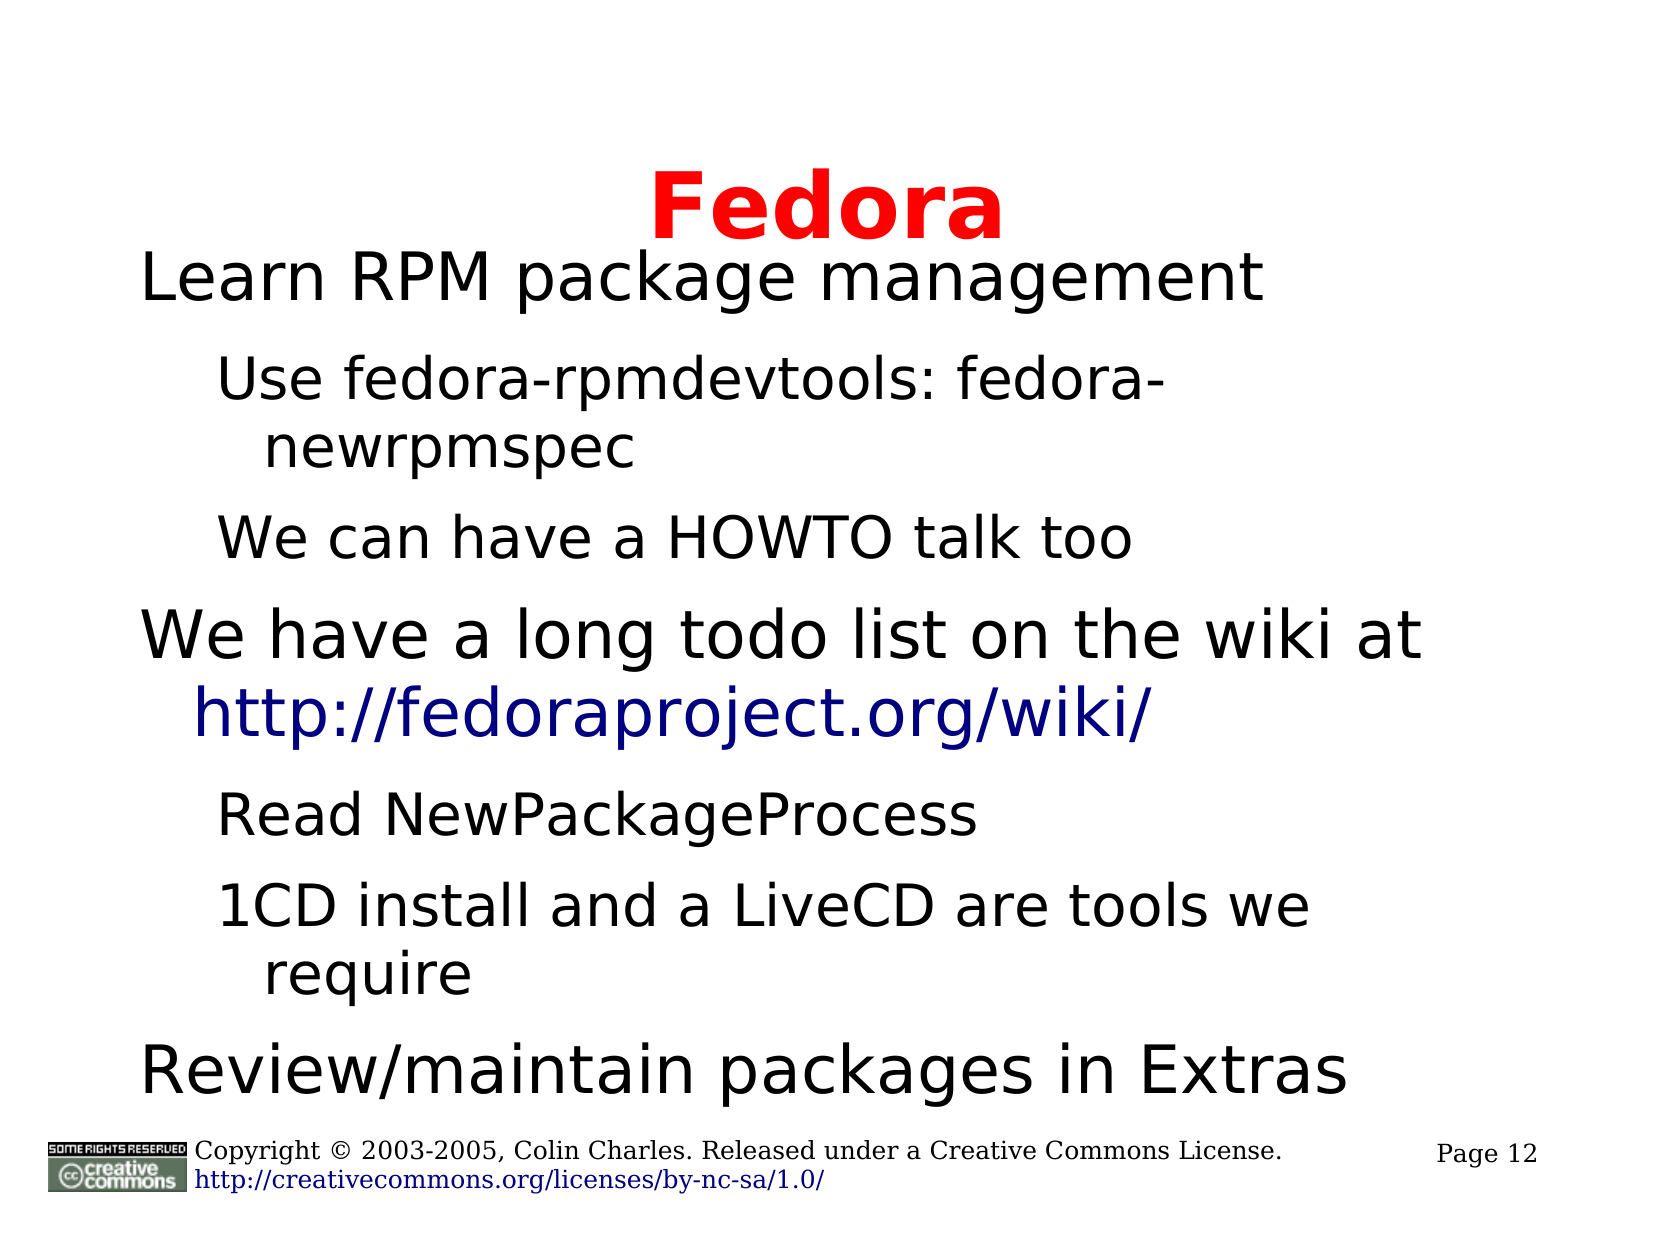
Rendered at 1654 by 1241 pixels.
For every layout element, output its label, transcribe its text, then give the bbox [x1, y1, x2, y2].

picture [48, 1142, 187, 1192]
title Fedora [121, 102, 1534, 238]
list Learn RPM package management Use fedora-rpmdevtools: fedora-newrpmspec We can have a HOWTO talk too We have a long todo list on the wiki at http://fedoraproject.org/wiki/ Read NewPackageProcess 1CD install and a LiveCD are tools we require Review/maintain packages in Extras [121, 238, 1534, 1110]
